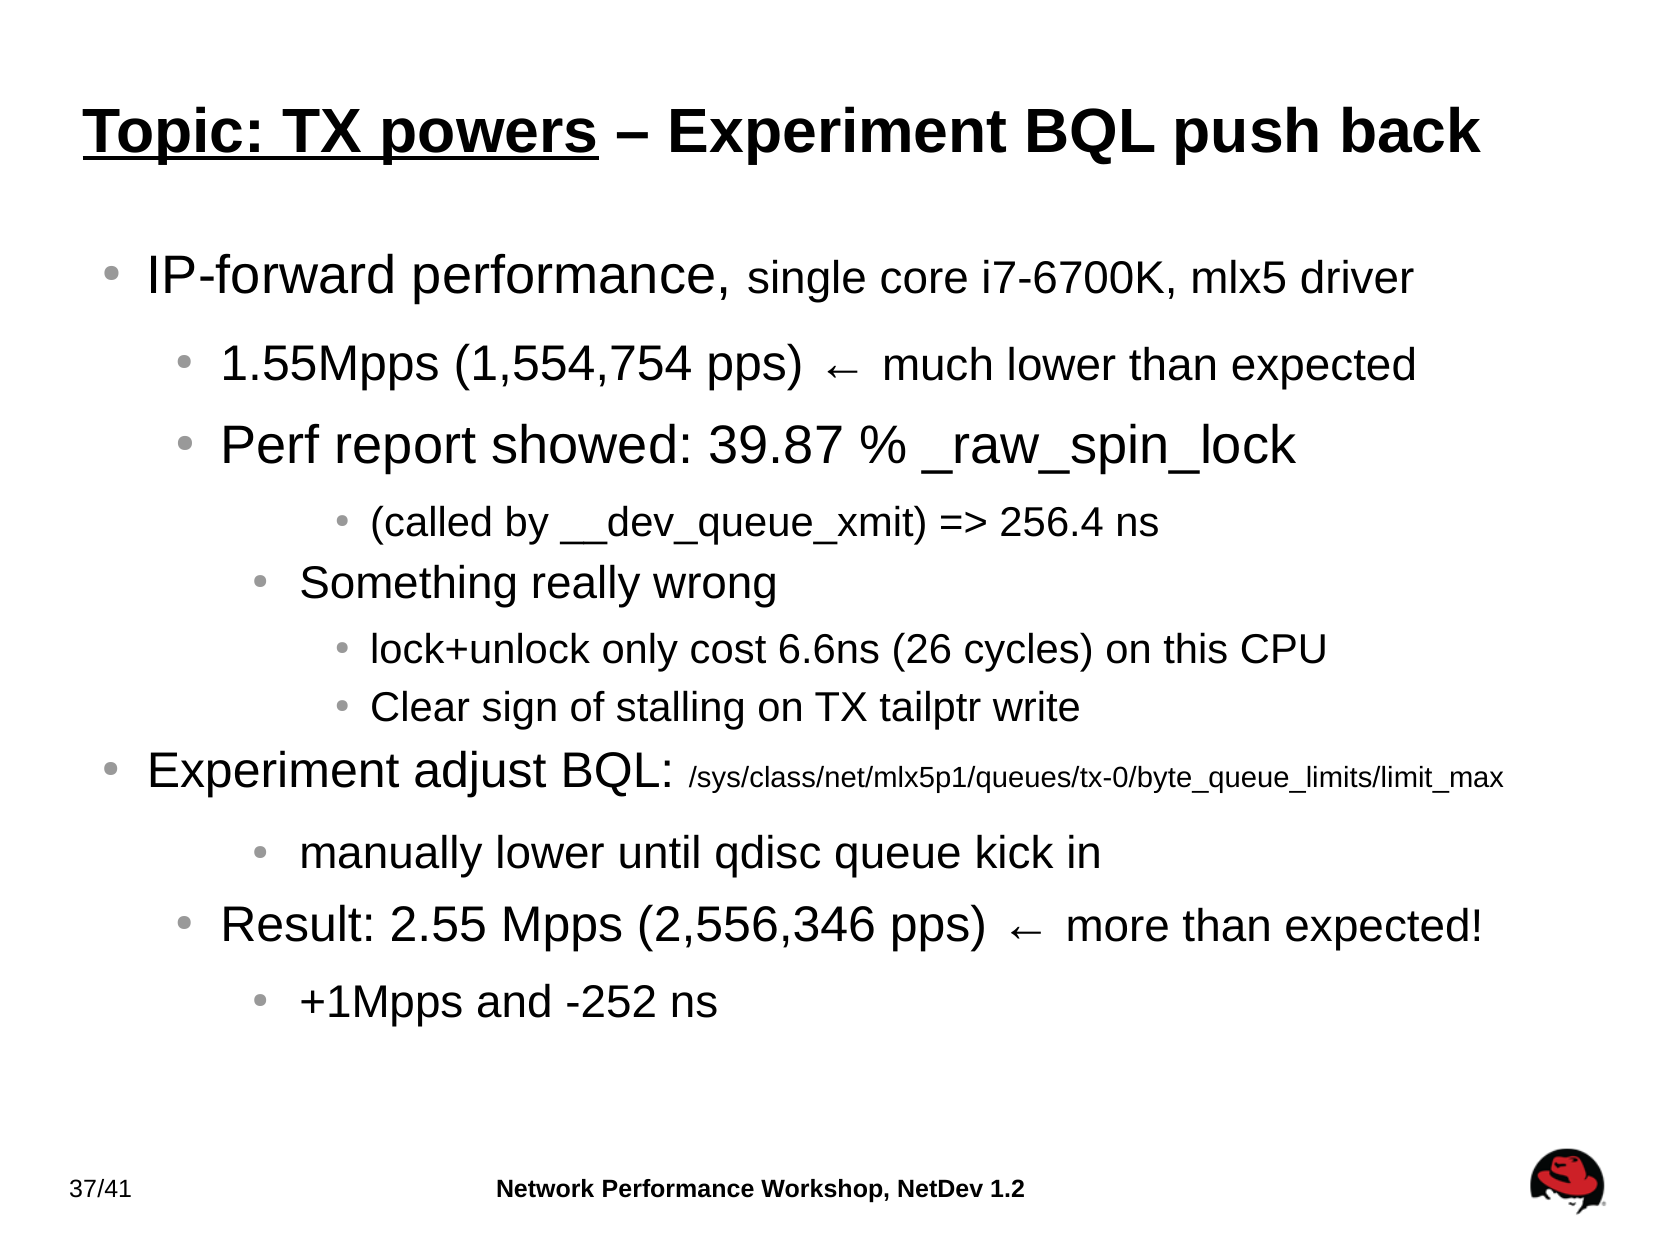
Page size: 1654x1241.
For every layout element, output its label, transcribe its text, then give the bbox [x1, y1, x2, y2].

picture [1529, 1146, 1612, 1224]
title Topic: TX powers – Experiment BQL push back [82, 37, 1571, 226]
list IP-forward performance, single core i7-6700K, mlx5 driver 1.55Mpps (1,554,754 pps) ← much lower than expected Perf report showed: 39.87 % _raw_spin_lock (called by __dev_queue_xmit) => 256.4 ns Something really wrong lock+unlock only cost 6.6ns (26 cycles) on this CPU Clear sign of stalling on TX tailptr write Experiment adjust BQL: /sys/class/net/mlx5p1/queues/tx-0/byte_queue_limits/limit_max manually lower until qdisc queue kick in Result: 2.55 Mpps (2,556,346 pps) ← more than expected! +1Mpps and -252 ns [86, 244, 1575, 1039]
